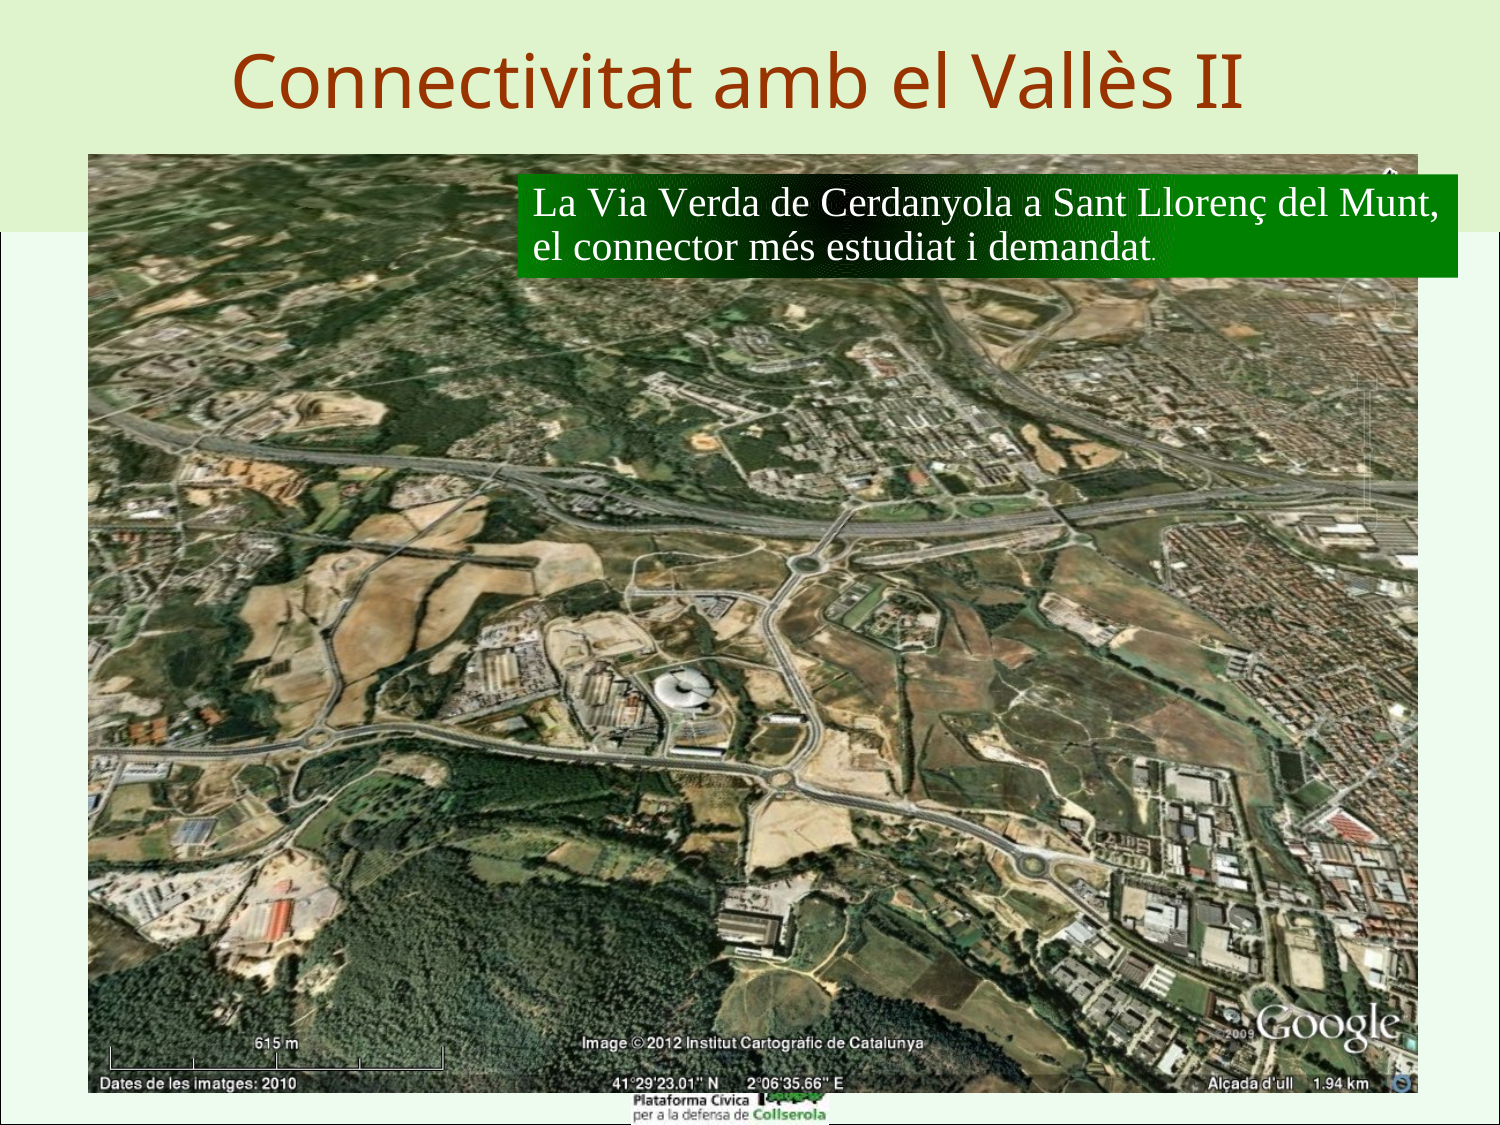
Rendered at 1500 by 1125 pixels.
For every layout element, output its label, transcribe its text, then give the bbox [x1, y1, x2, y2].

title Connectivitat amb el Vallès II [141, 17, 1323, 136]
text_box La Via Verda de Cerdanyola a Sant Llorenç del Munt, el connector més estudiat i demandat. [517, 174, 1458, 278]
picture [88, 154, 1418, 1125]
